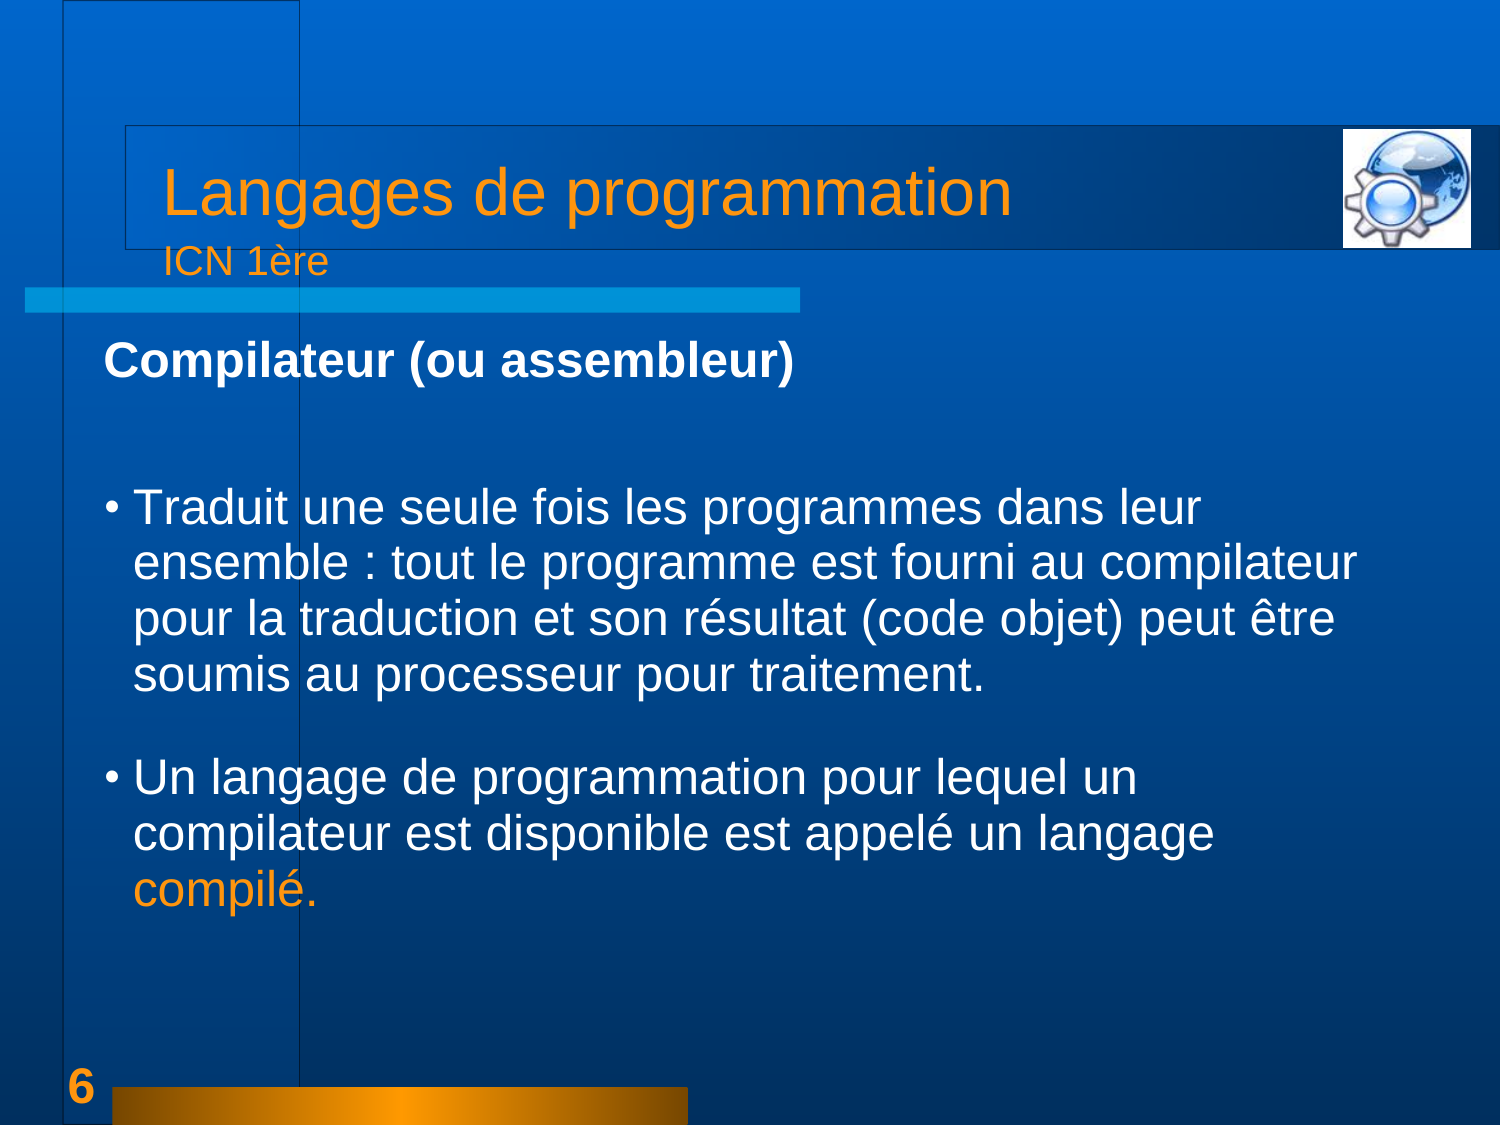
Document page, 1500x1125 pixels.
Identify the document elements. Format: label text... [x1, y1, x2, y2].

text_box Compilateur (ou assembleur) Traduit une seule fois les programmes dans leur ensemble : tout le programme est fourni au compilateur pour la traduction et son résultat (code objet) peut être soumis au processeur pour traitement. Un langage de programmation pour lequel un compilateur est disponible est appelé un langage compilé. [88, 324, 1418, 1017]
picture [1343, 129, 1471, 248]
